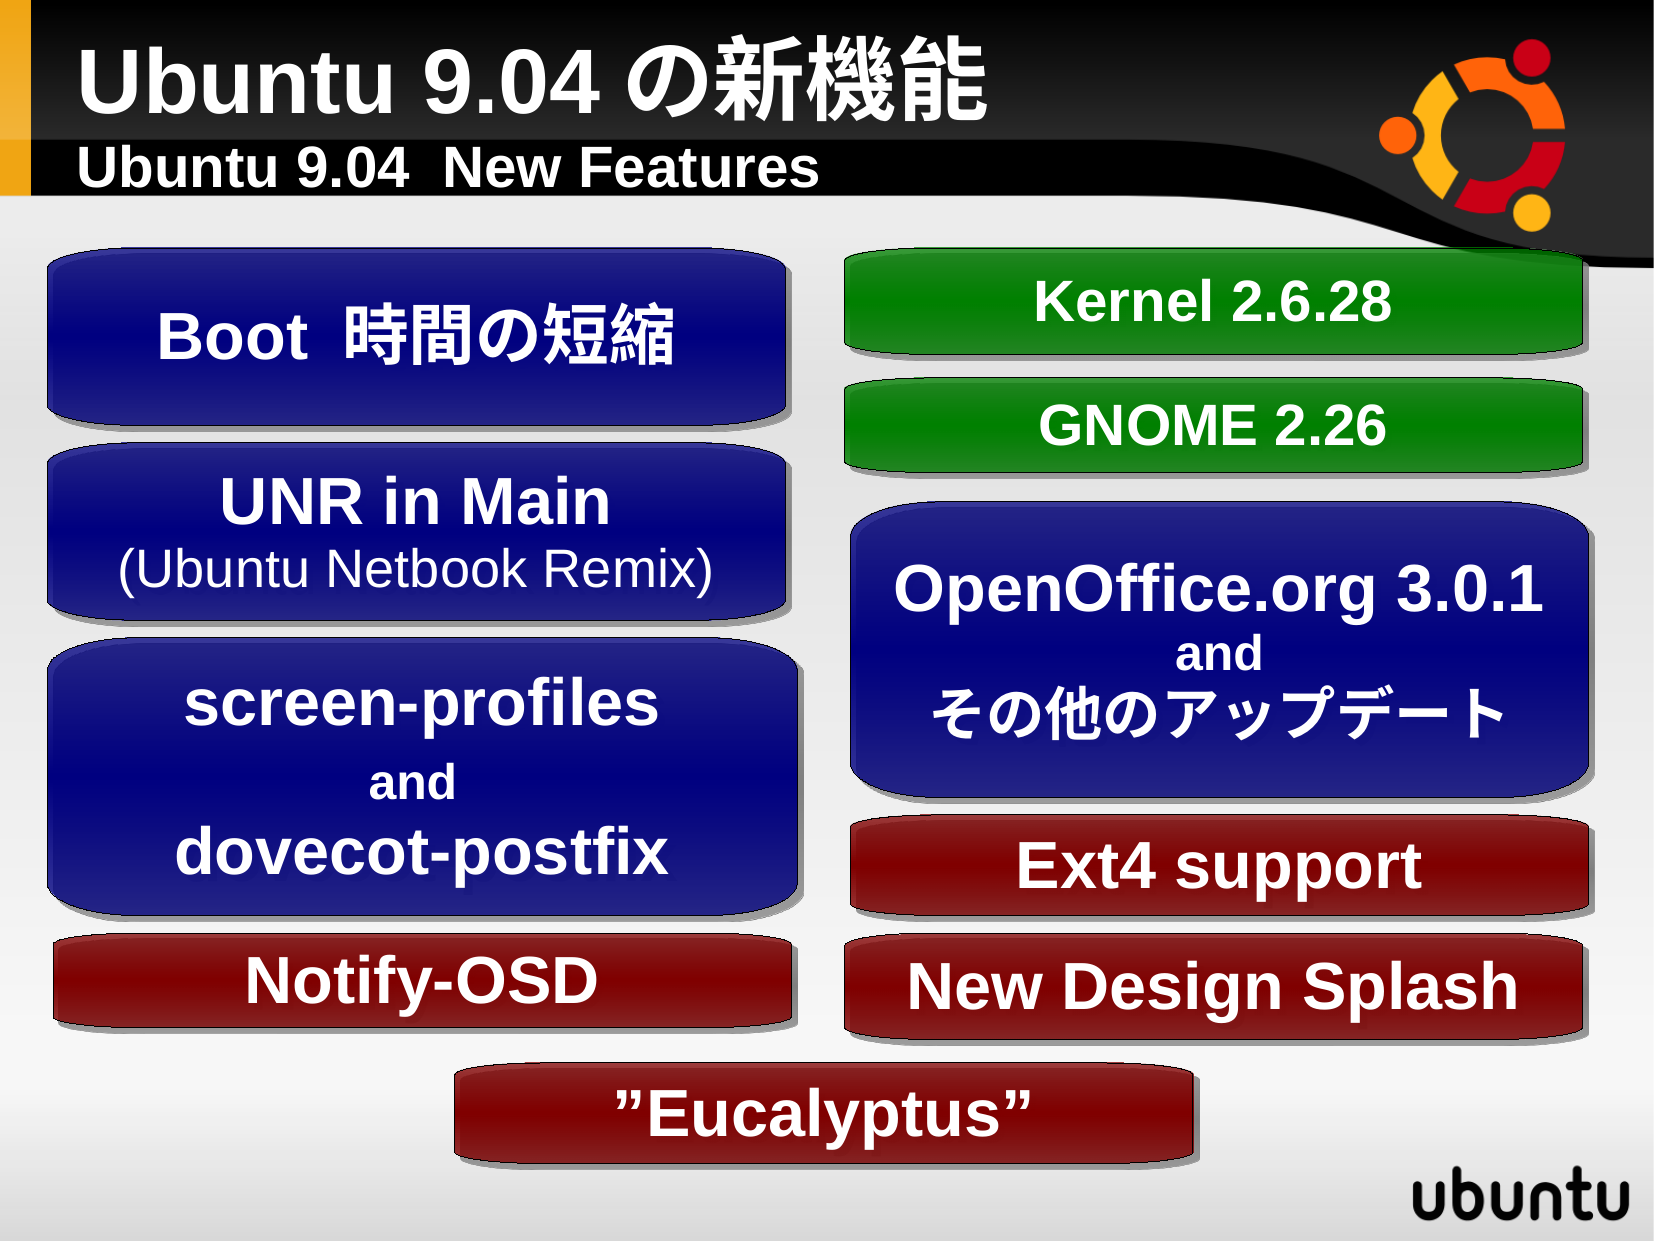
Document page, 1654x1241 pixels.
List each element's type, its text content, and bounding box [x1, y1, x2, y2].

text_box Ext4 support [850, 814, 1589, 916]
text_box New Design Splash [844, 933, 1583, 1040]
text_box Boot 時間の短縮 [47, 248, 786, 426]
text_box OpenOffice.org 3.0.1 and その他のアップデート [850, 501, 1589, 798]
text_box Kernel 2.6.28 [844, 248, 1583, 355]
text_box GNOME 2.26 [844, 377, 1583, 473]
text_box screen-profiles and dovecot-postfix [47, 637, 798, 916]
title Ubuntu 9.04の新機能 Ubuntu 9.04 New Features [76, 17, 1565, 211]
text_box Notify-OSD [53, 933, 792, 1028]
text_box ”Eucalyptus” [454, 1062, 1193, 1164]
text_box UNR in Main (Ubuntu Netbook Remix) [47, 442, 786, 621]
picture [0, 0, 1654, 1241]
